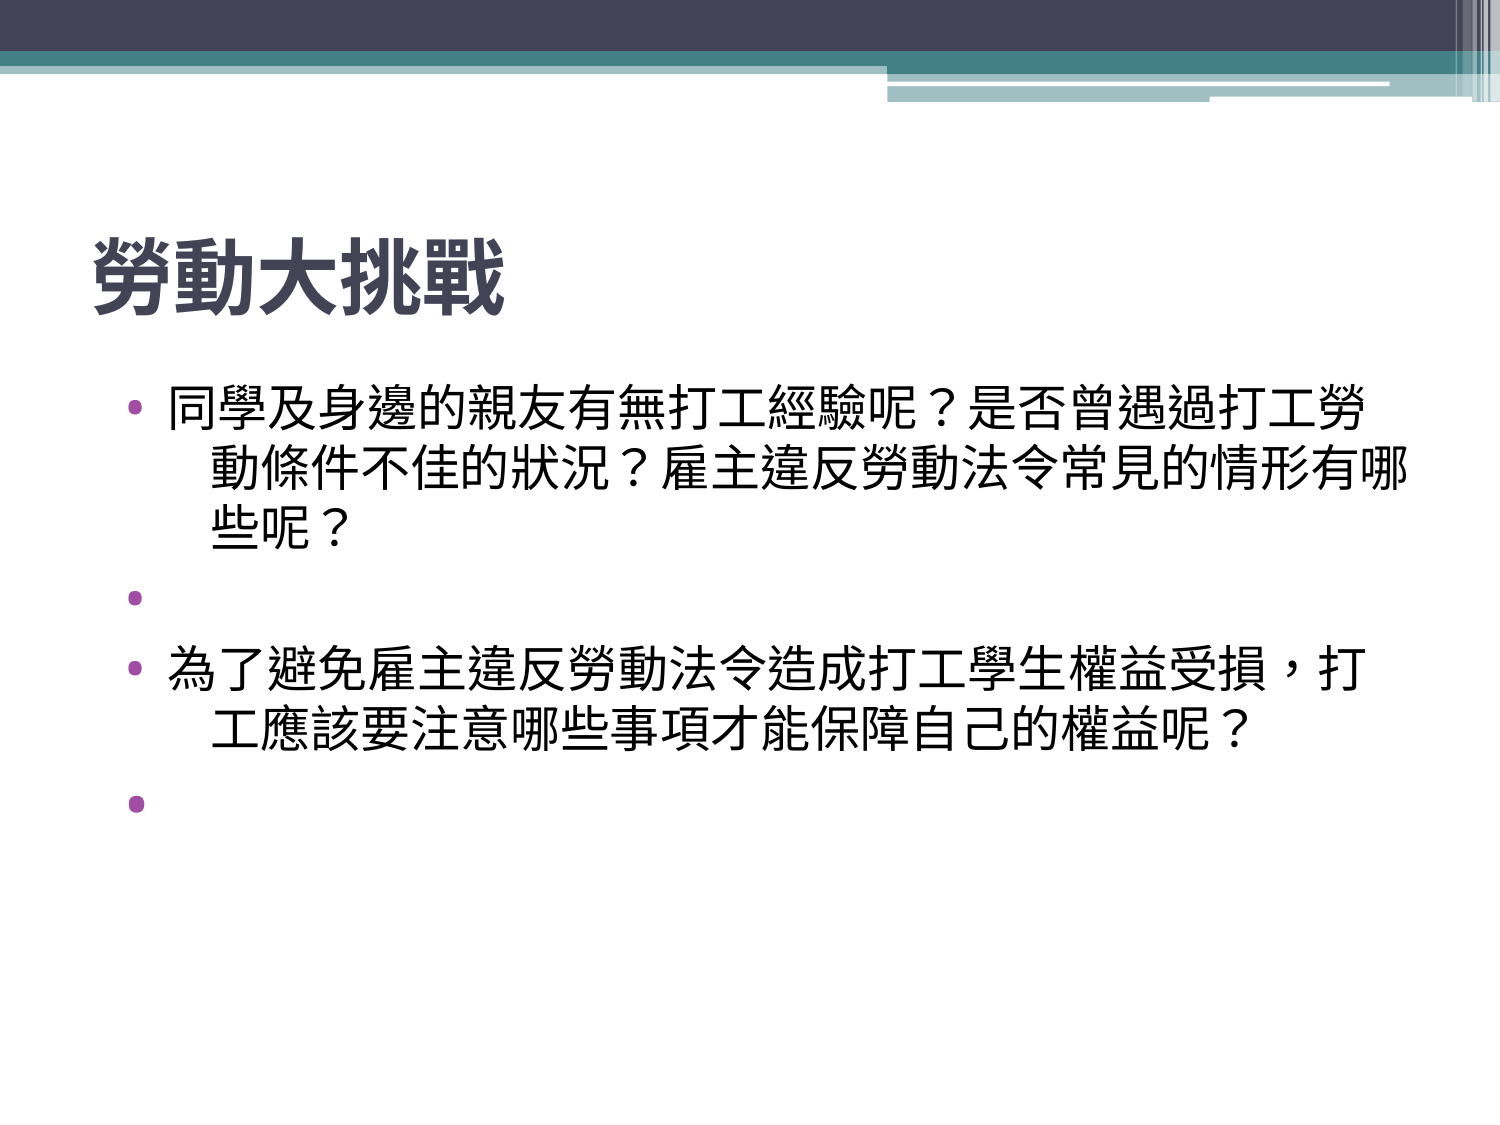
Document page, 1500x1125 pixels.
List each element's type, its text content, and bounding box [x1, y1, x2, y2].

list 同學及身邊的親友有無打工經驗呢？是否曾遇過打工勞動條件不佳的狀況？雇主違反勞動法令常見的情形有哪些呢？ 為了避免雇主違反勞動法令造成打工學生權益受損，打工應該要注意哪些事項才能保障自己的權益呢？ [75, 368, 1426, 1079]
title 勞動大挑戰 [75, 187, 1426, 363]
